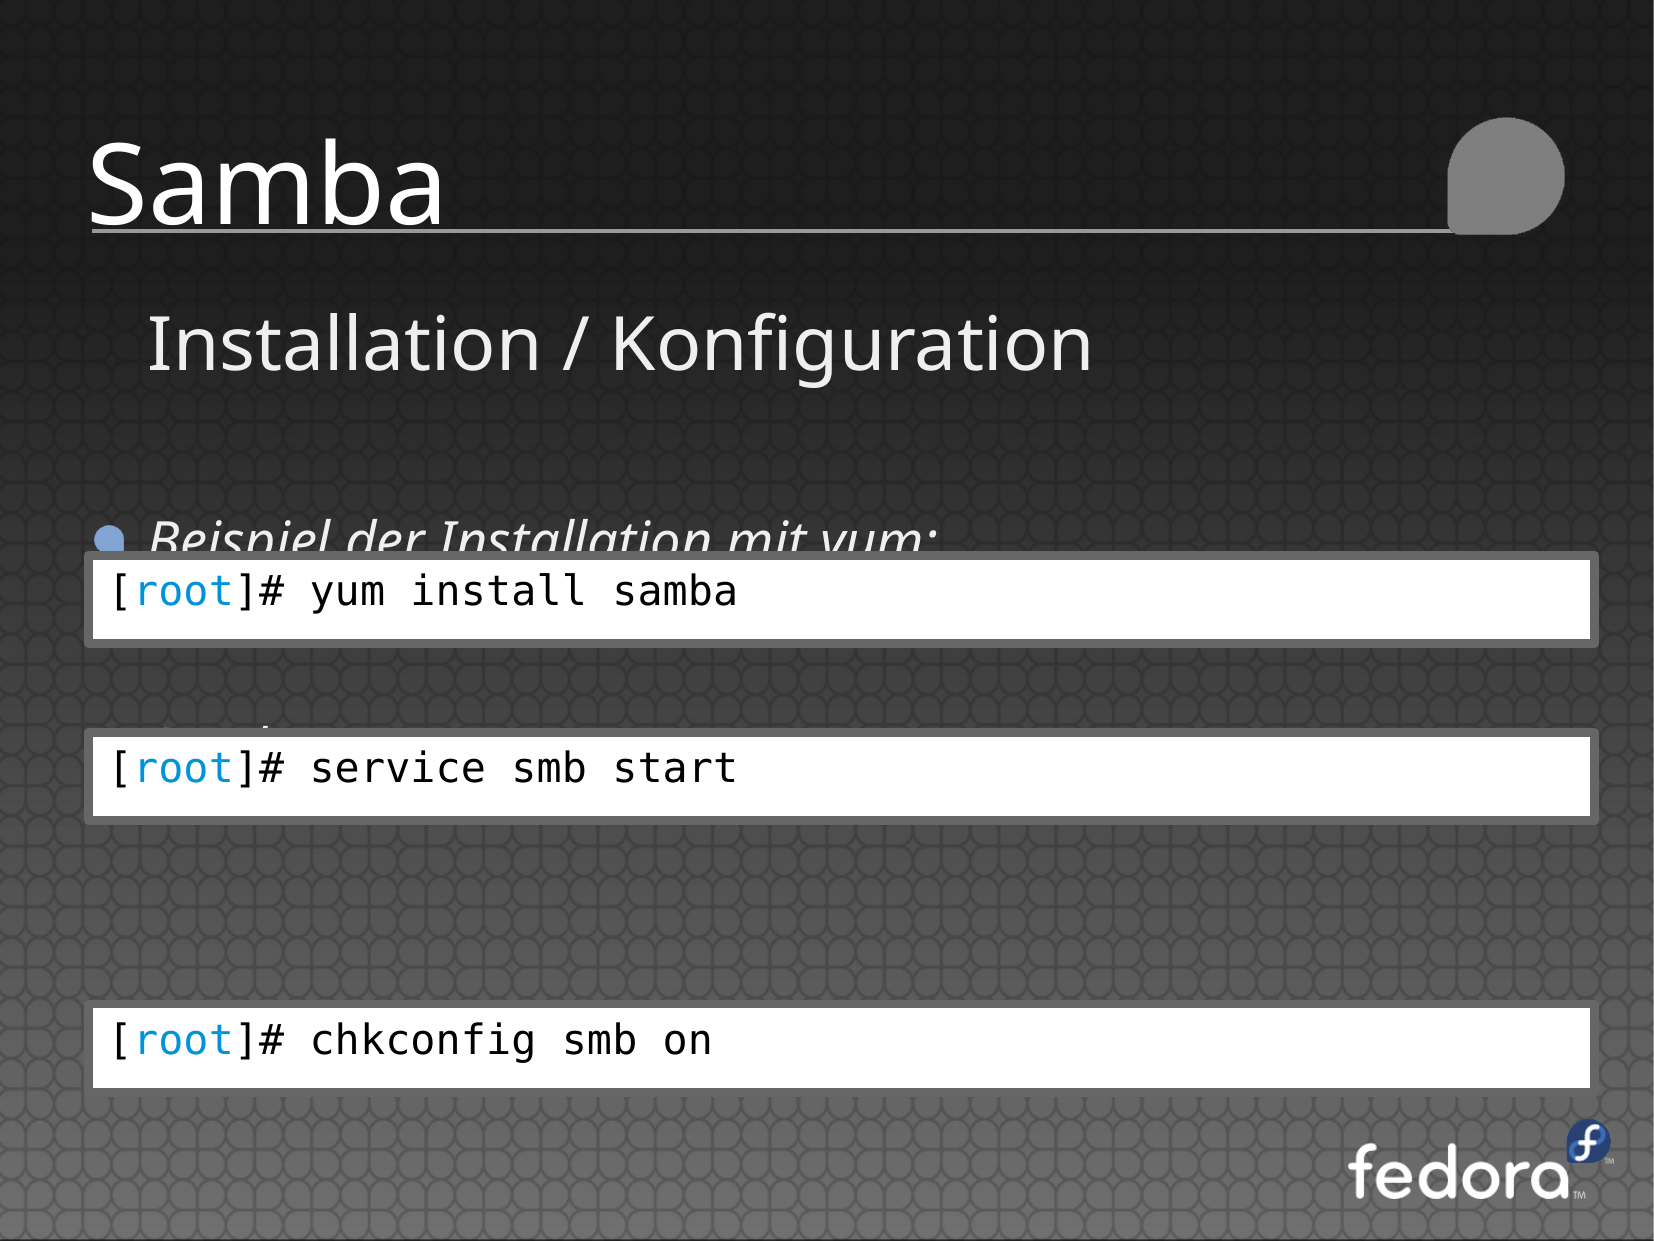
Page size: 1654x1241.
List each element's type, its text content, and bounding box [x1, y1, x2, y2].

picture [0, 0, 1654, 1241]
list Installation / Konfiguration Beispiel der Installation mit yum: Samba starten: Samba beim Booten starten: [76, 290, 1565, 1241]
text_box [root]# chkconfig smb on [88, 1003, 1595, 1093]
title Samba [86, 112, 1576, 249]
text_box [root]# yum install samba [88, 555, 1595, 644]
text_box [root]# service smb start [88, 732, 1595, 821]
